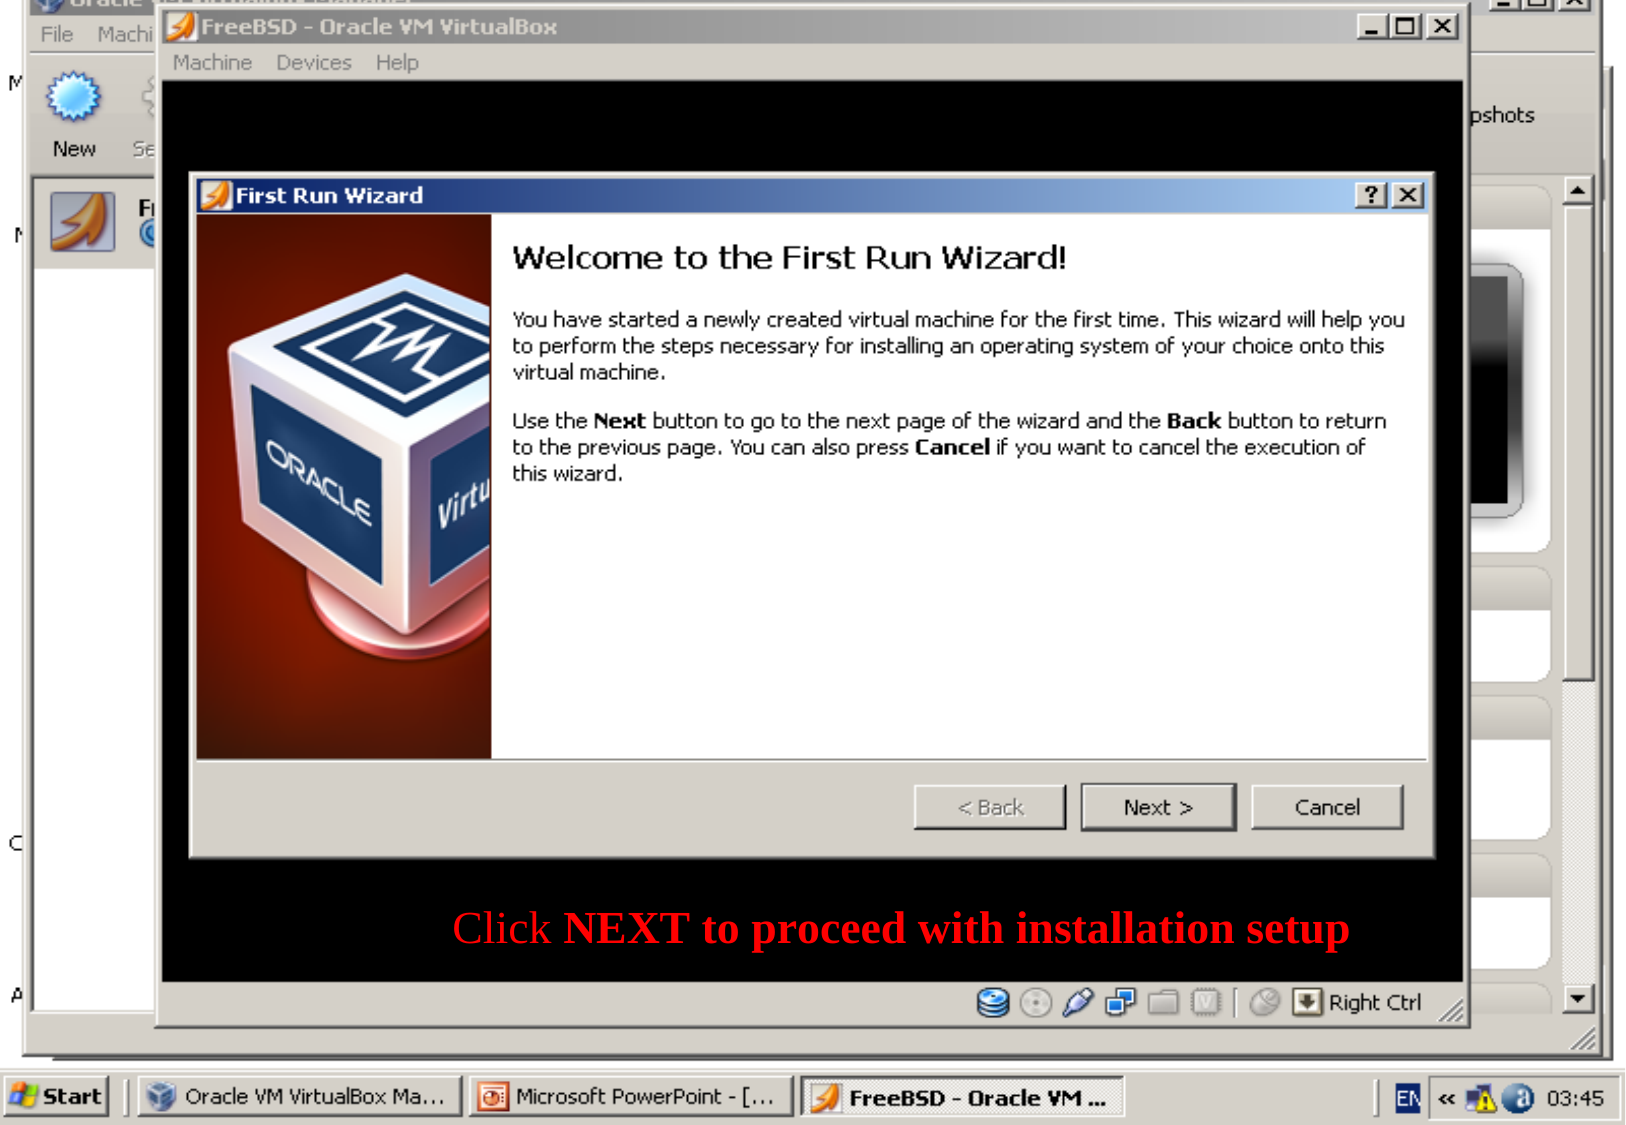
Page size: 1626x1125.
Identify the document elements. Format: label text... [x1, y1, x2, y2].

text_box Click NEXT to proceed with installation setup [437, 899, 1401, 961]
picture [0, 0, 1626, 1125]
